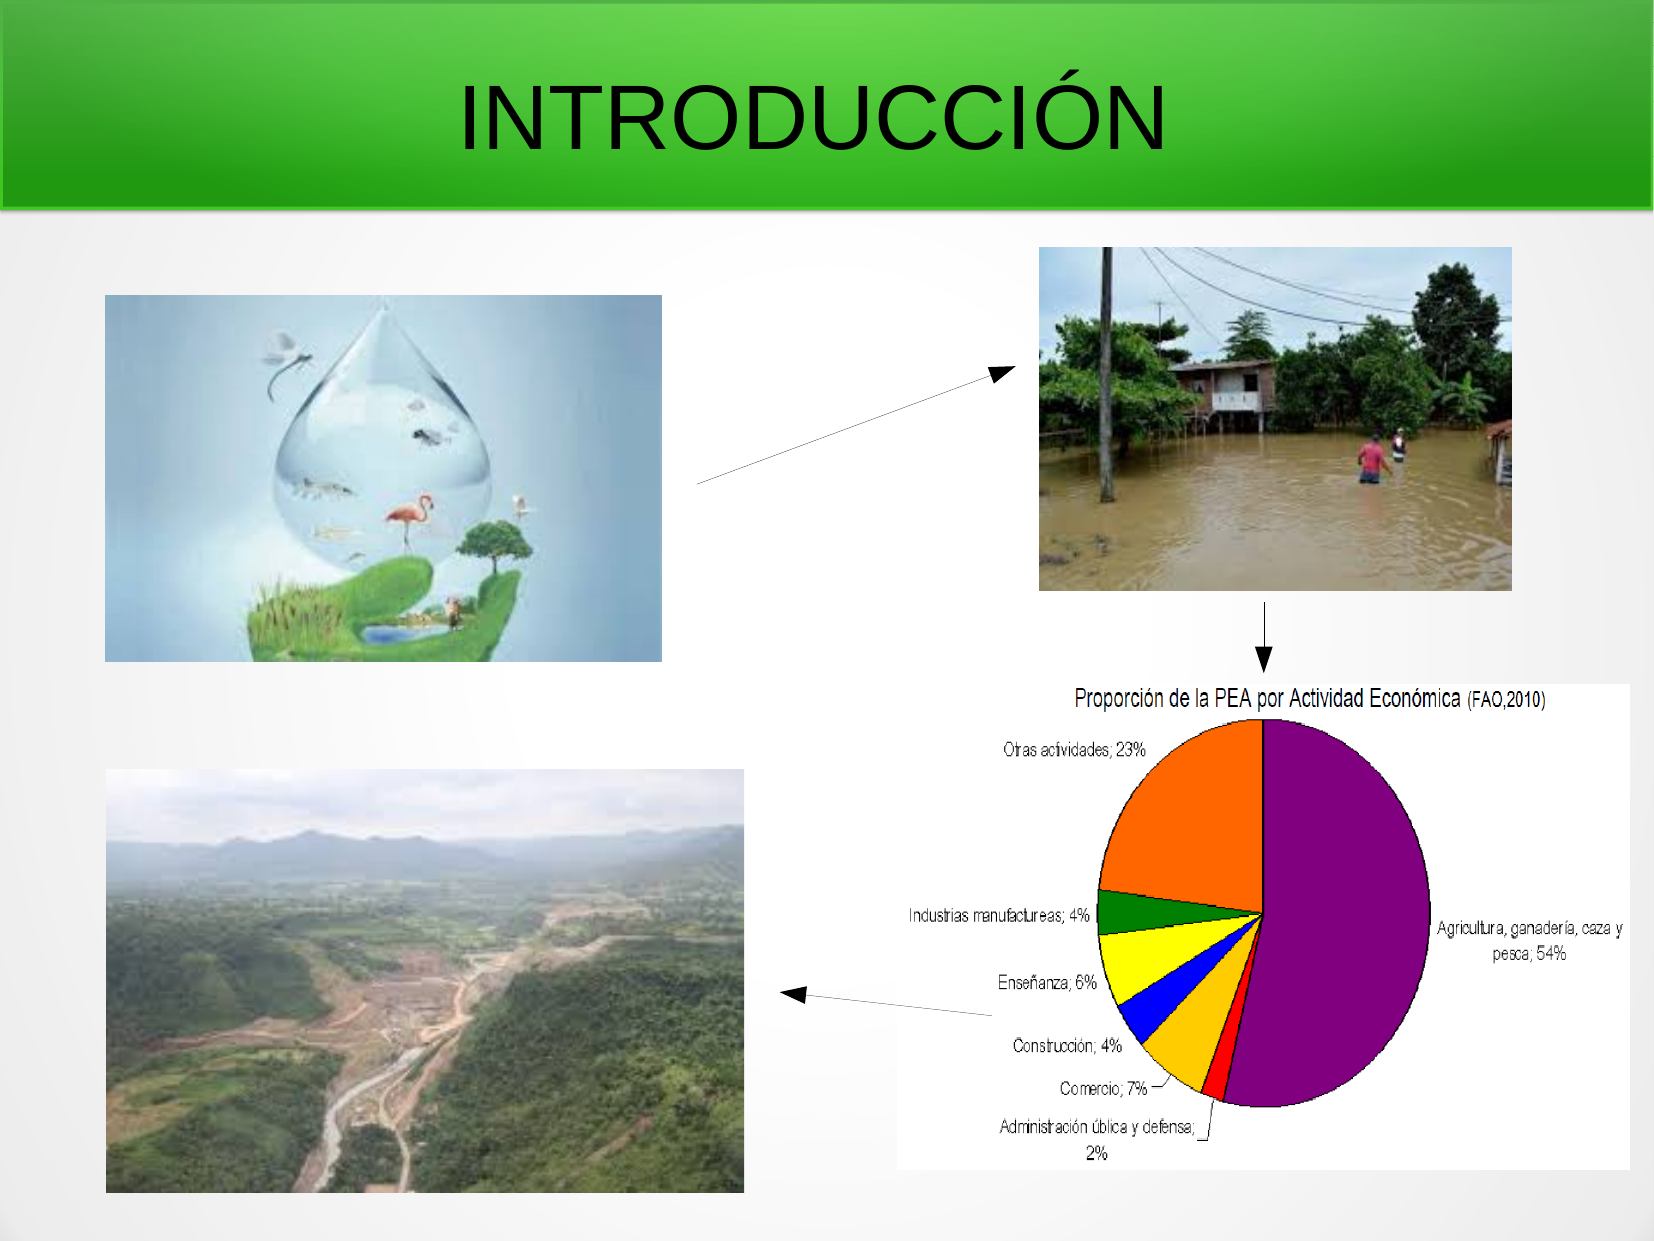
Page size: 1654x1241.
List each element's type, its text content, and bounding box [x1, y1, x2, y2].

picture [897, 684, 1630, 1170]
picture [105, 295, 662, 662]
title INTRODUCCIÓN [82, 47, 1571, 189]
picture [105, 767, 745, 1193]
picture [1039, 247, 1512, 591]
